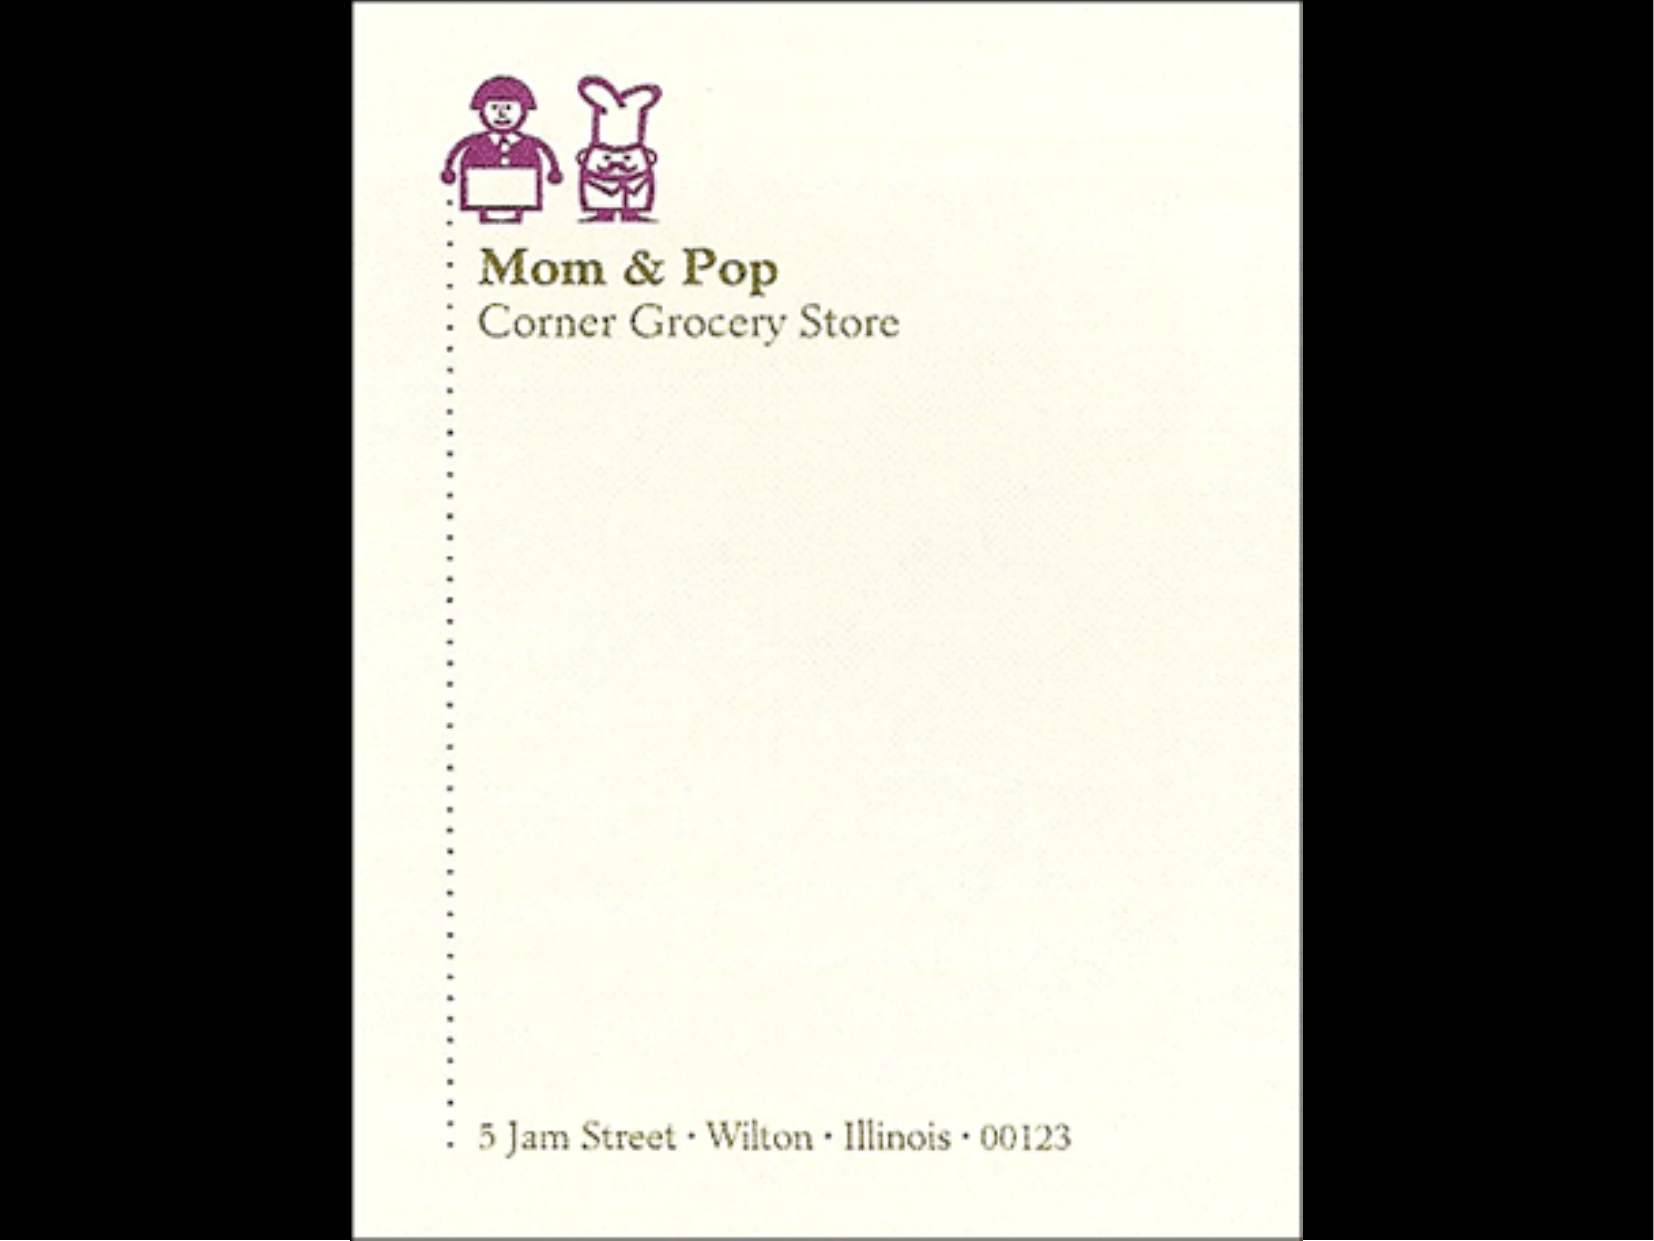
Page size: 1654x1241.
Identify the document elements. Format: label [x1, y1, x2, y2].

picture [350, 0, 1303, 1241]
